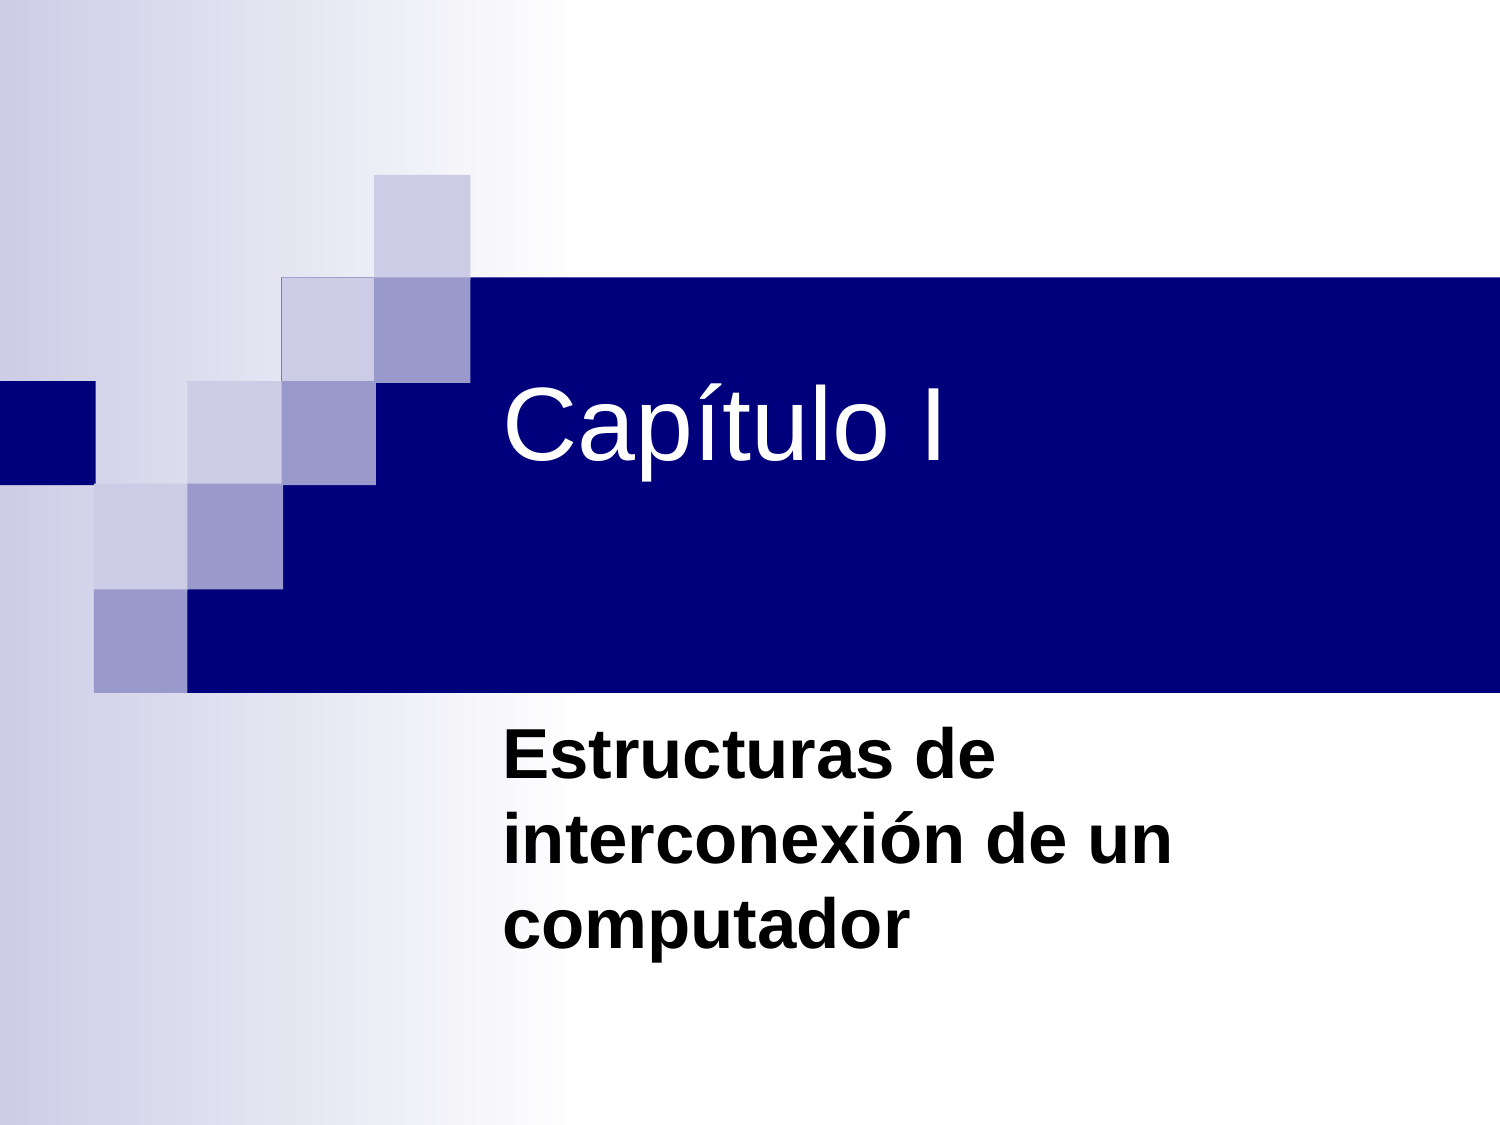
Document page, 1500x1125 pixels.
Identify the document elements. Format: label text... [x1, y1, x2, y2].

subtitle Estructuras de interconexión de un computador [487, 699, 1476, 988]
title Capítulo I [487, 299, 1476, 663]
